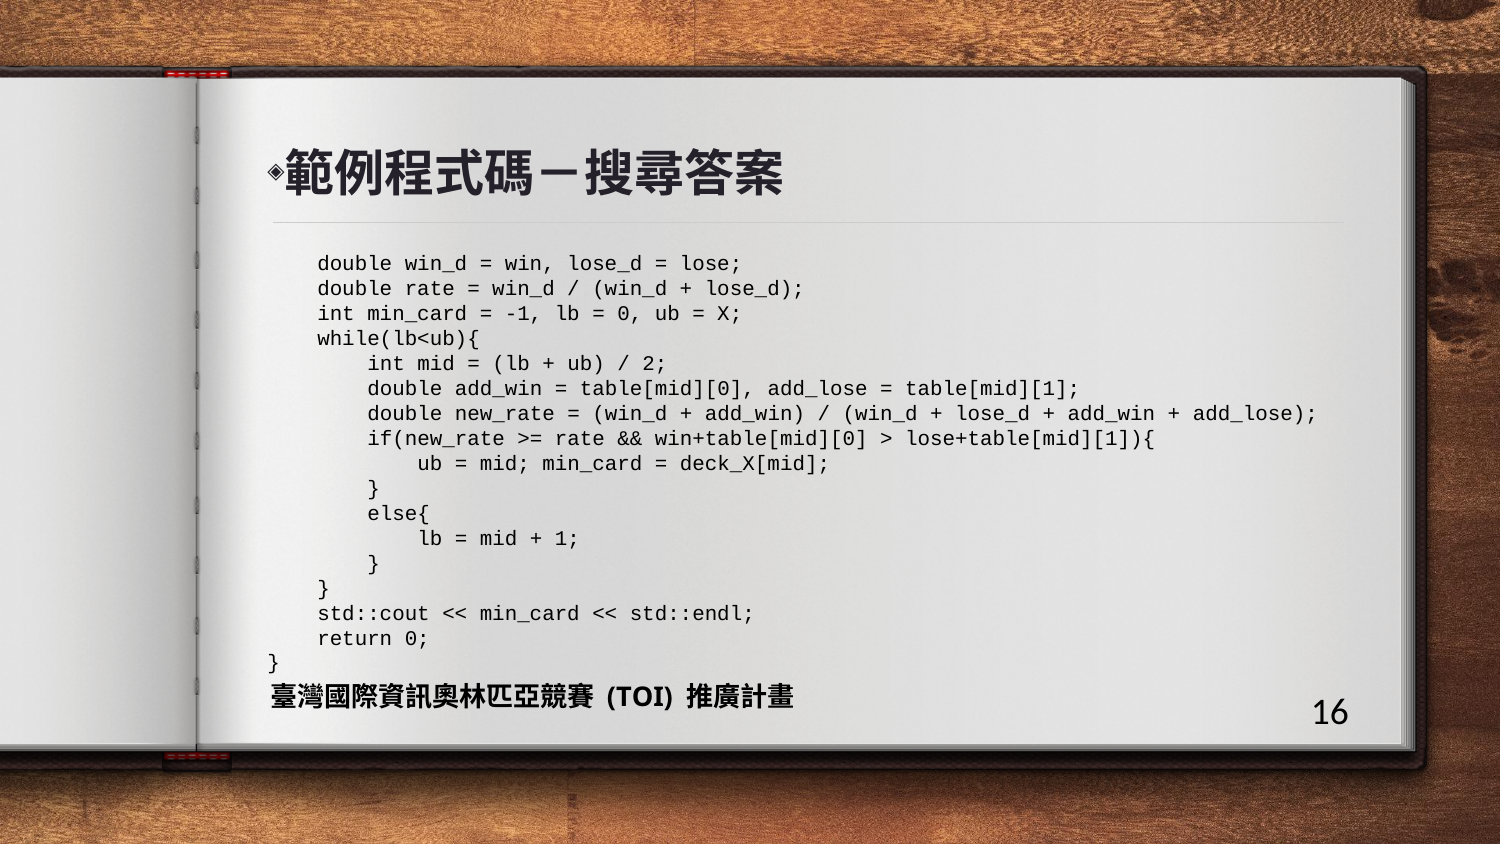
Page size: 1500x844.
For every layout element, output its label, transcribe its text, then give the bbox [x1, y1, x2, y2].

list 範例程式碼－搜尋答案 [252, 126, 1194, 226]
text_box double win_d = win, lose_d = lose; double rate = win_d / (win_d + lose_d); int min_card = -1, lb = 0, ub = X; while(lb<ub){ int mid = (lb + ub) / 2; double add_win = table[mid][0], add_lose = table[mid][1]; double new_rate = (win_d + add_win) / (win_d + lose_d + add_win + add_lose); if(new_rate >= rate && win+table[mid][0] > lose+table[mid][1]){ ub = mid; min_card = deck_X[mid]; } else{ lb = mid + 1; } } std::cout << min_card << std::endl; return 0; } [252, 242, 1376, 687]
text_box [1295, 672, 1386, 737]
